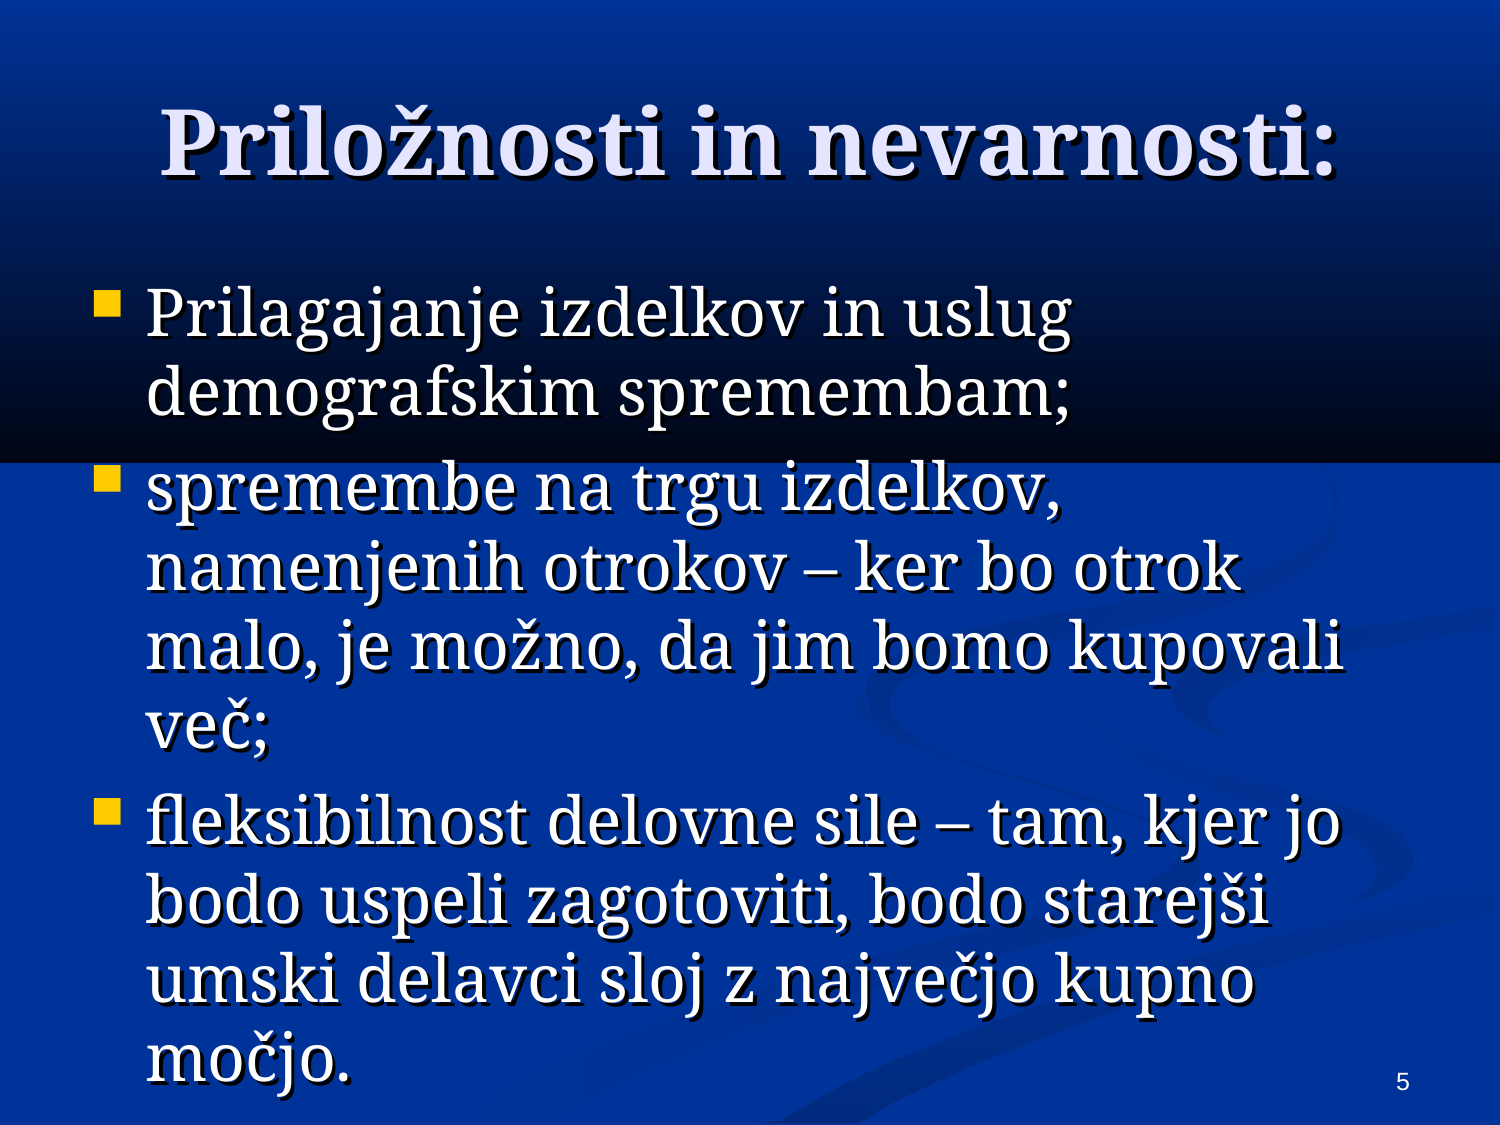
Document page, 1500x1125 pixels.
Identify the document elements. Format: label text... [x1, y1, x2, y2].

list Prilagajanje izdelkov in uslug demografskim spremembam; spremembe na trgu izdelkov, namenjenih otrokov – ker bo otrok malo, je možno, da jim bomo kupovali več; fleksibilnost delovne sile – tam, kjer jo bodo uspeli zagotoviti, bodo starejši umski delavci sloj z največjo kupno močjo. [75, 262, 1426, 1006]
title Priložnosti in nevarnosti: [75, 45, 1426, 233]
text_box <number> [1074, 1024, 1426, 1104]
